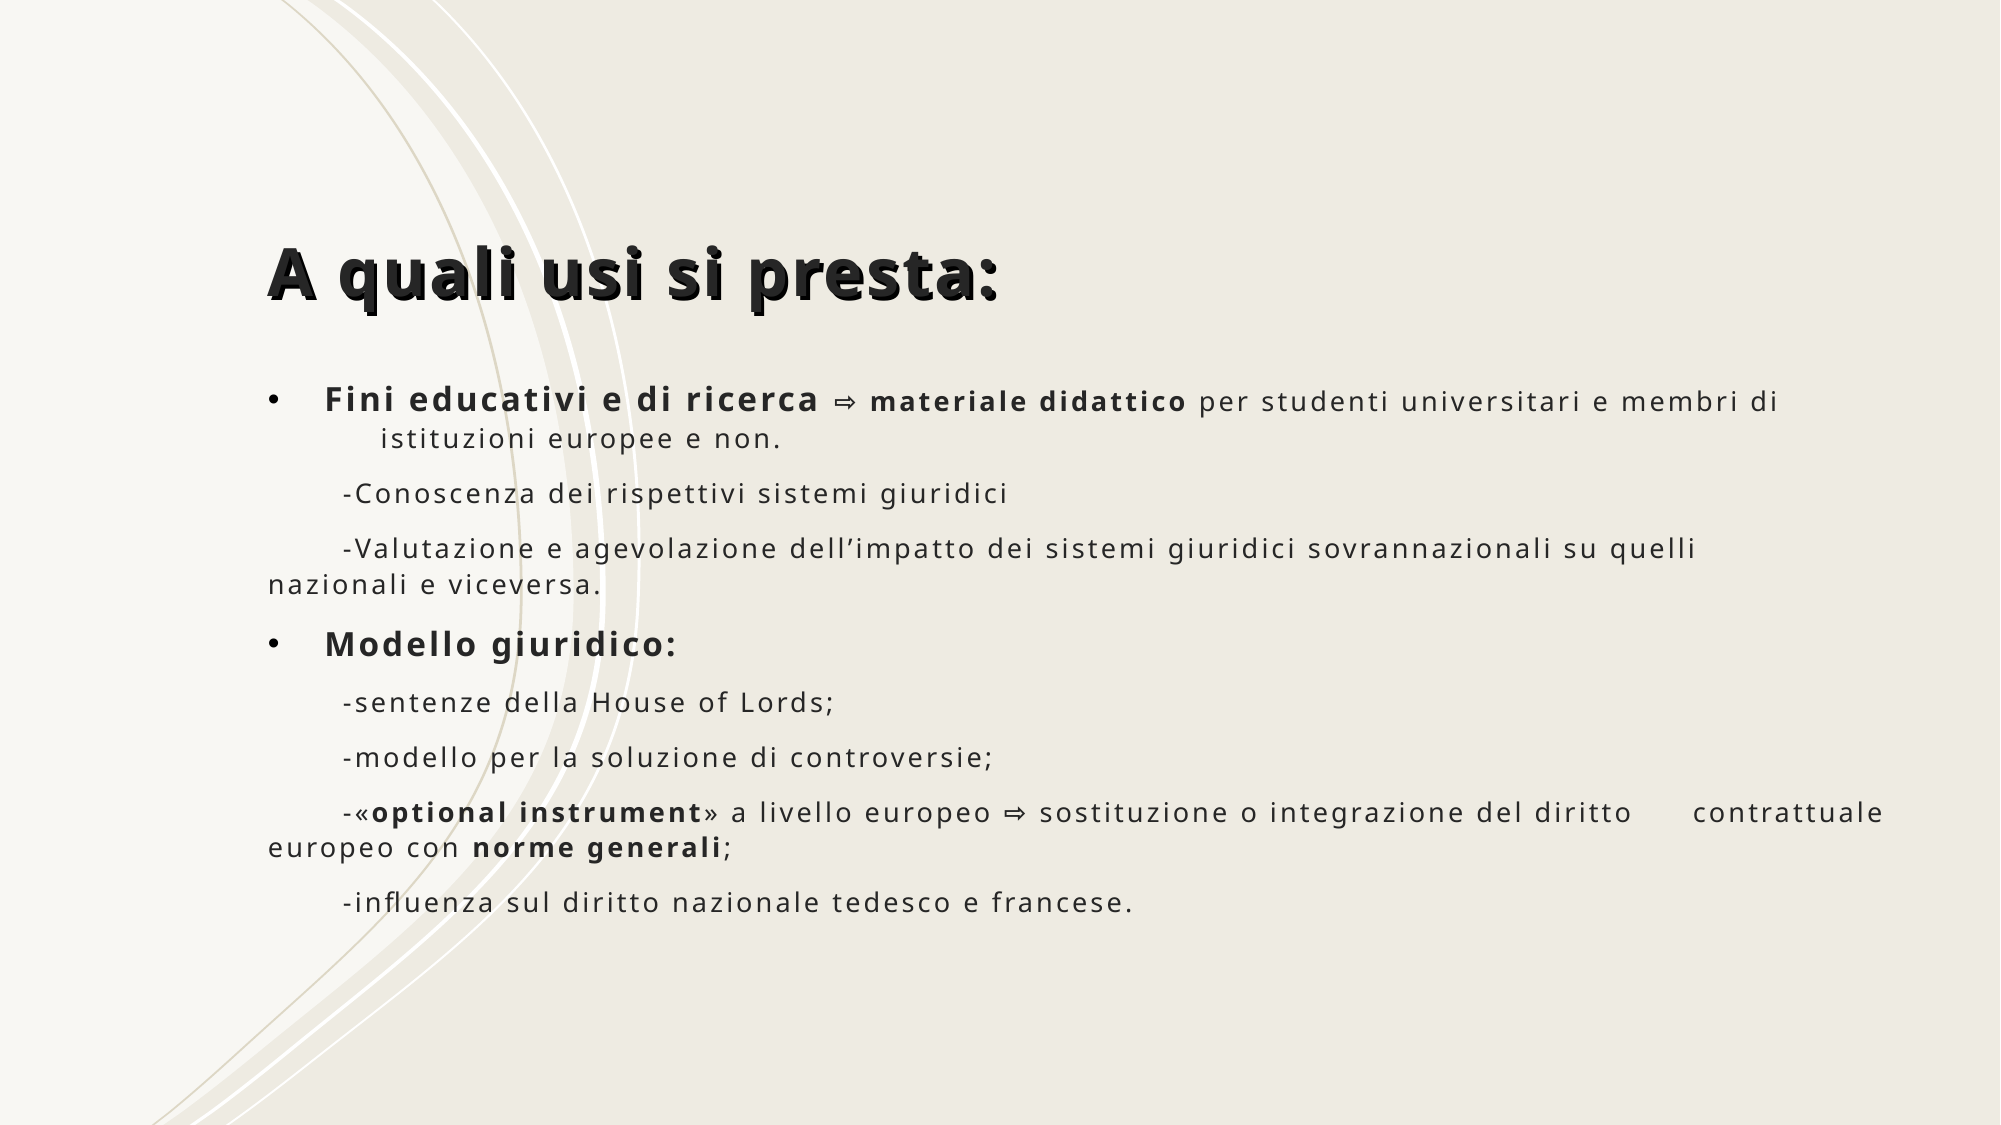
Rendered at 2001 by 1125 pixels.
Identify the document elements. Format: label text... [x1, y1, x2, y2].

subtitle Fini educativi e di ricerca ⇨ materiale didattico per studenti universitari e membri di istituzioni europee e non. -Conoscenza dei rispettivi sistemi giuridici -Valutazione e agevolazione dell’impatto dei sistemi giuridici sovrannazionali su quelli nazionali e viceversa. Modello giuridico: -sentenze della House of Lords; -modello per la soluzione di controversie; -«optional instrument» a livello europeo ⇨ sostituzione o integrazione del diritto contrattuale europeo con norme generali; -influenza sul diritto nazionale tedesco e francese. [249, 356, 1922, 977]
title A quali usi si presta: [249, 148, 1922, 326]
